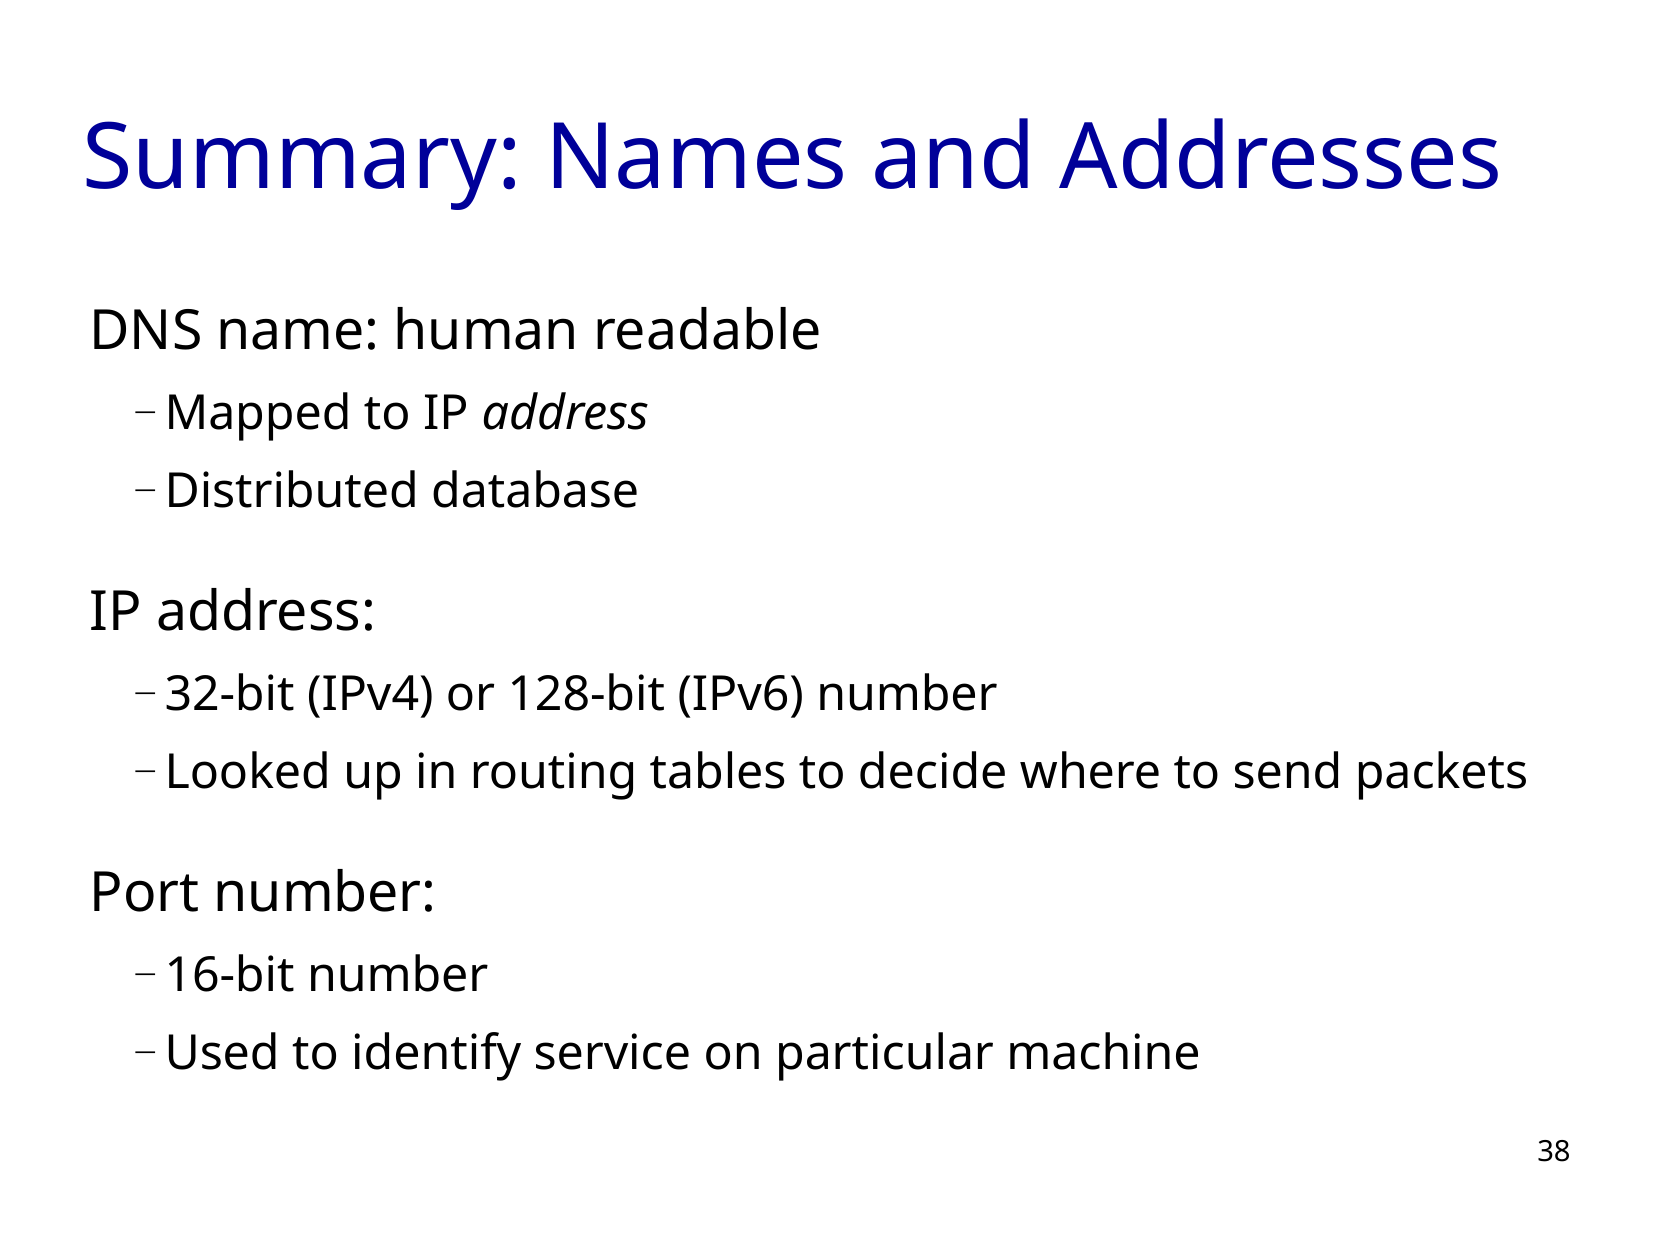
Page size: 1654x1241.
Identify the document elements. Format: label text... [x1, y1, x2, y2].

title Summary: Names and Addresses [82, 49, 1571, 257]
list DNS name: human readable Mapped to IP address Distributed database IP address: 32-bit (IPv4) or 128-bit (IPv6) number Looked up in routing tables to decide where to send packets Port number: 16-bit number Used to identify service on particular machine [60, 290, 1571, 1096]
